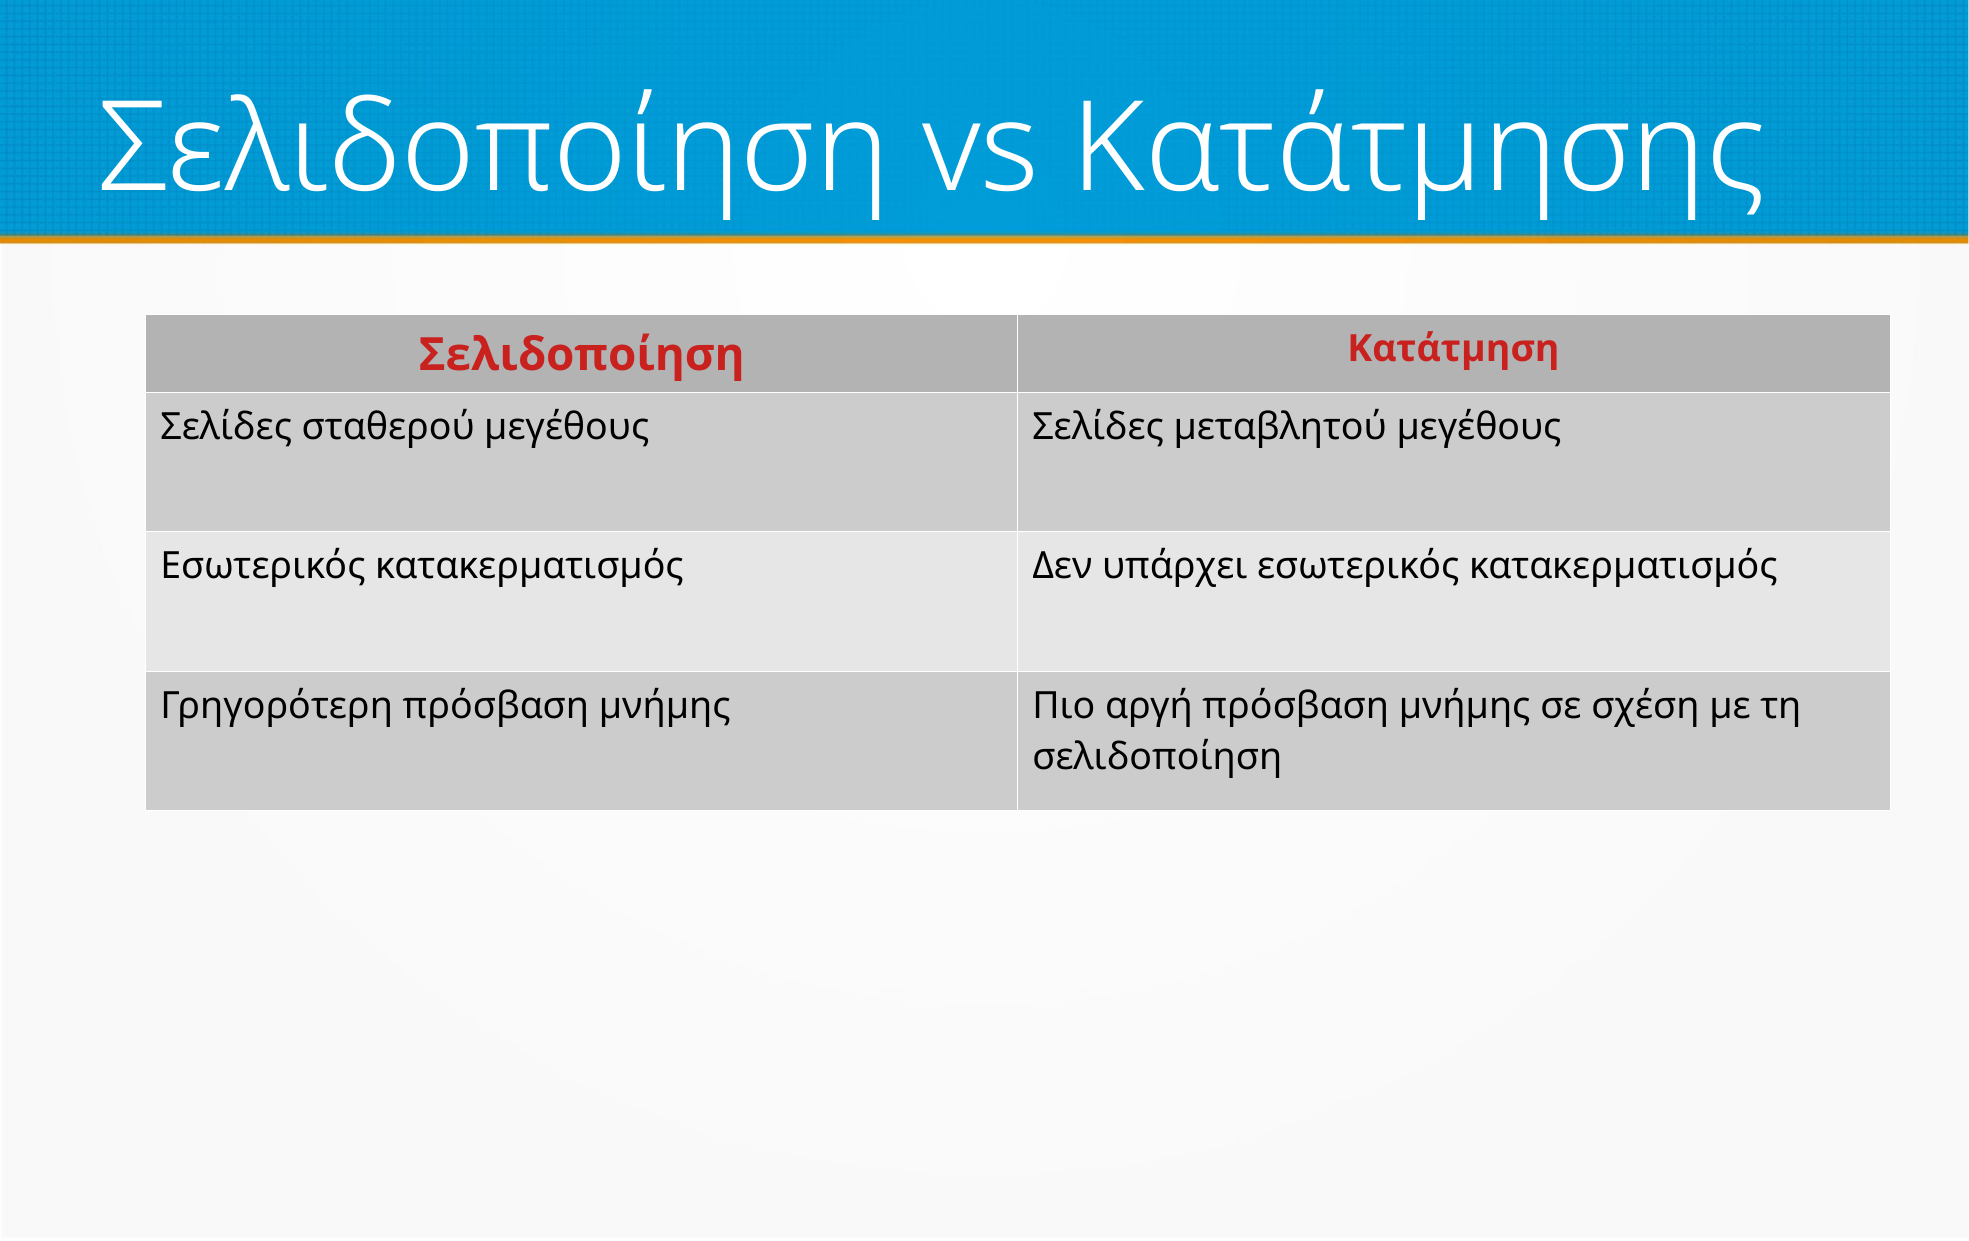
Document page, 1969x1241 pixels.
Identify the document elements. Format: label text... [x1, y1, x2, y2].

table_cell Γρηγορότερη πρόσβαση μνήμης [146, 672, 1017, 810]
table_header Κατάτμηση [1018, 315, 1890, 392]
table_cell Εσωτερικός κατακερματισμός [146, 532, 1017, 671]
picture [0, 233, 1969, 1241]
table_header Σελιδοποίηση [146, 315, 1017, 392]
table_cell Πιο αργή πρόσβαση μνήμης σε σχέση με τη σελιδοποίηση [1018, 672, 1890, 810]
table_cell Δεν υπάρχει εσωτερικός κατακερματισμός [1018, 532, 1890, 671]
table_cell Σελίδες μεταβλητού μεγέθους [1018, 393, 1890, 531]
table_cell Σελίδες σταθερού μεγέθους [146, 393, 1017, 531]
title Σελιδοποίηση vs Κατάτμησης [98, 19, 1870, 227]
